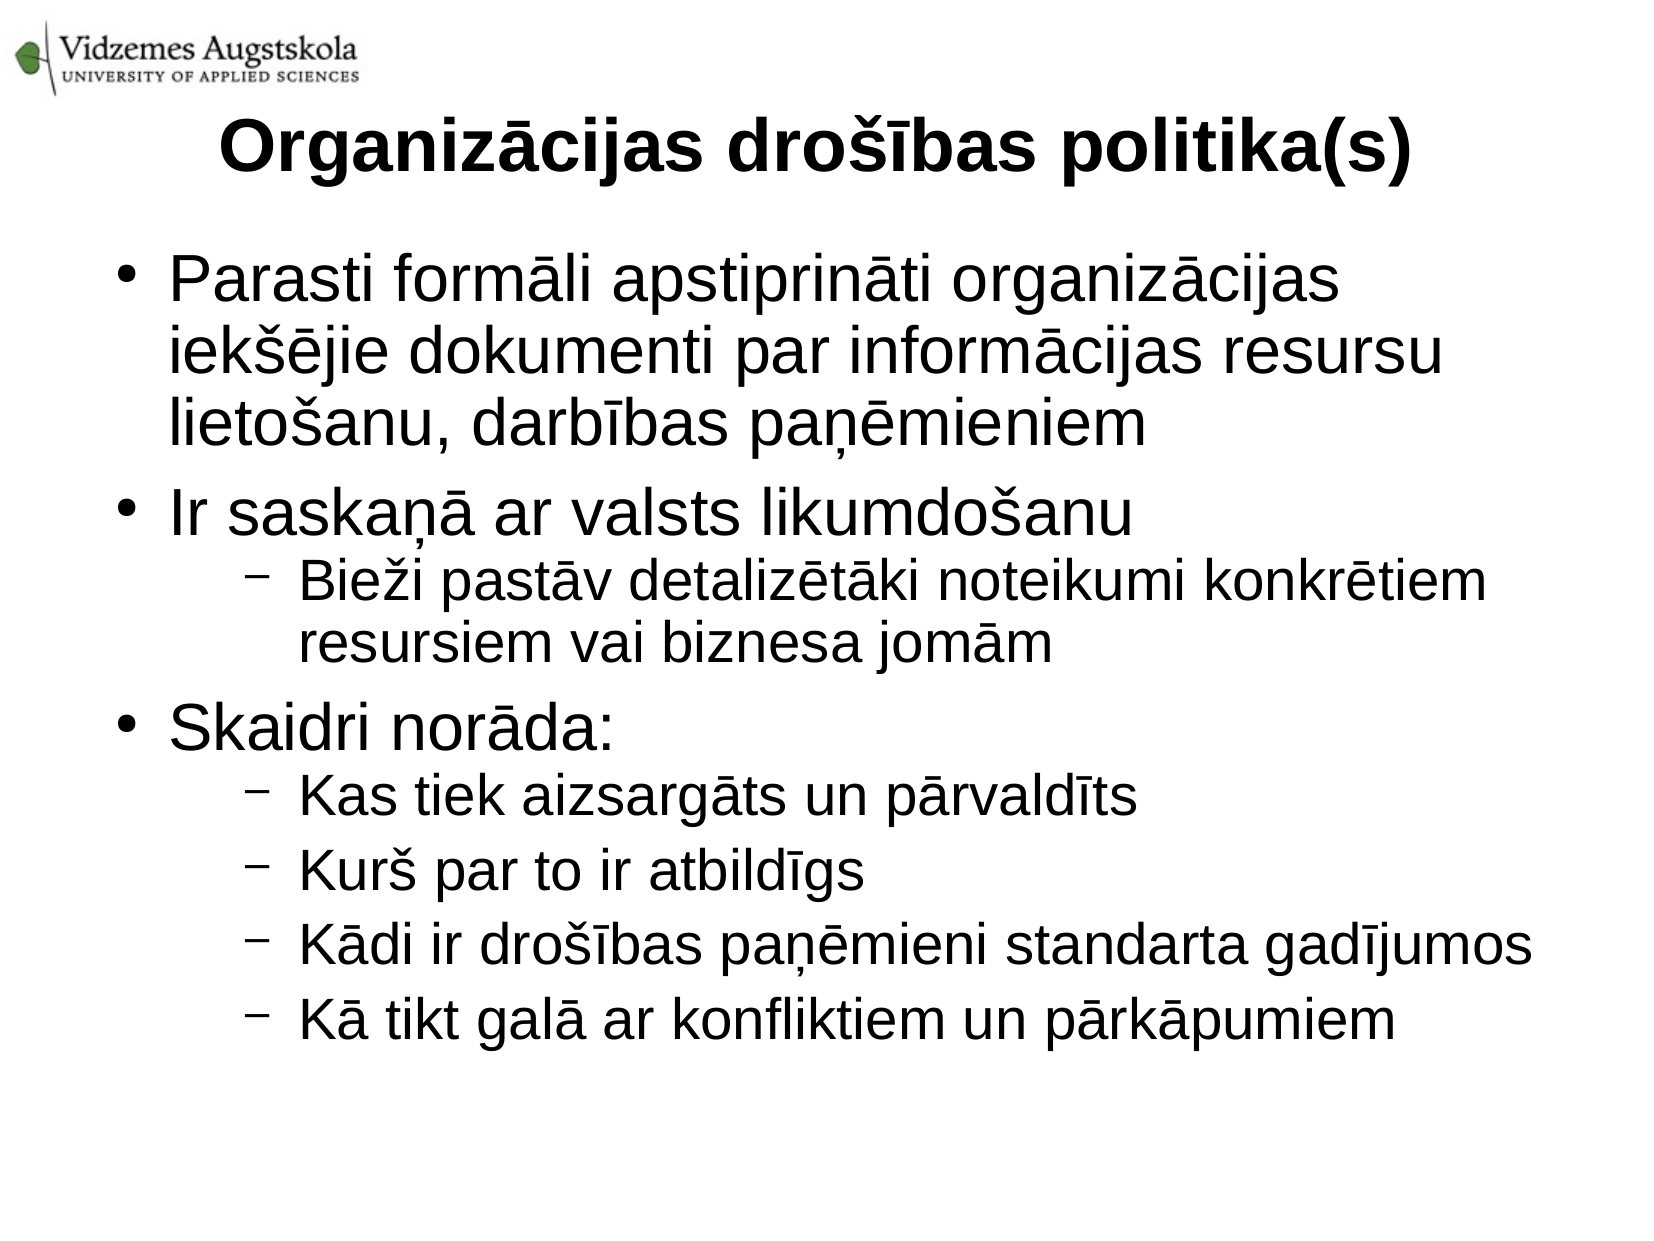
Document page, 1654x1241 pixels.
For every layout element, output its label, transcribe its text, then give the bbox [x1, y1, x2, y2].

picture [5, 2, 368, 113]
title Organizācijas drošības politika(s) [94, 96, 1512, 195]
list Parasti formāli apstiprināti organizācijas iekšējie dokumenti par informācijas resursu lietošanu, darbības paņēmieniem Ir saskaņā ar valsts likumdošanu Bieži pastāv detalizētāki noteikumi konkrētiem resursiem vai biznesa jomām Skaidri norāda: Kas tiek aizsargāts un pārvaldīts Kurš par to ir atbildīgs Kādi ir drošības paņēmieni standarta gadījumos Kā tikt galā ar konfliktiem un pārkāpumiem [82, 236, 1569, 1107]
